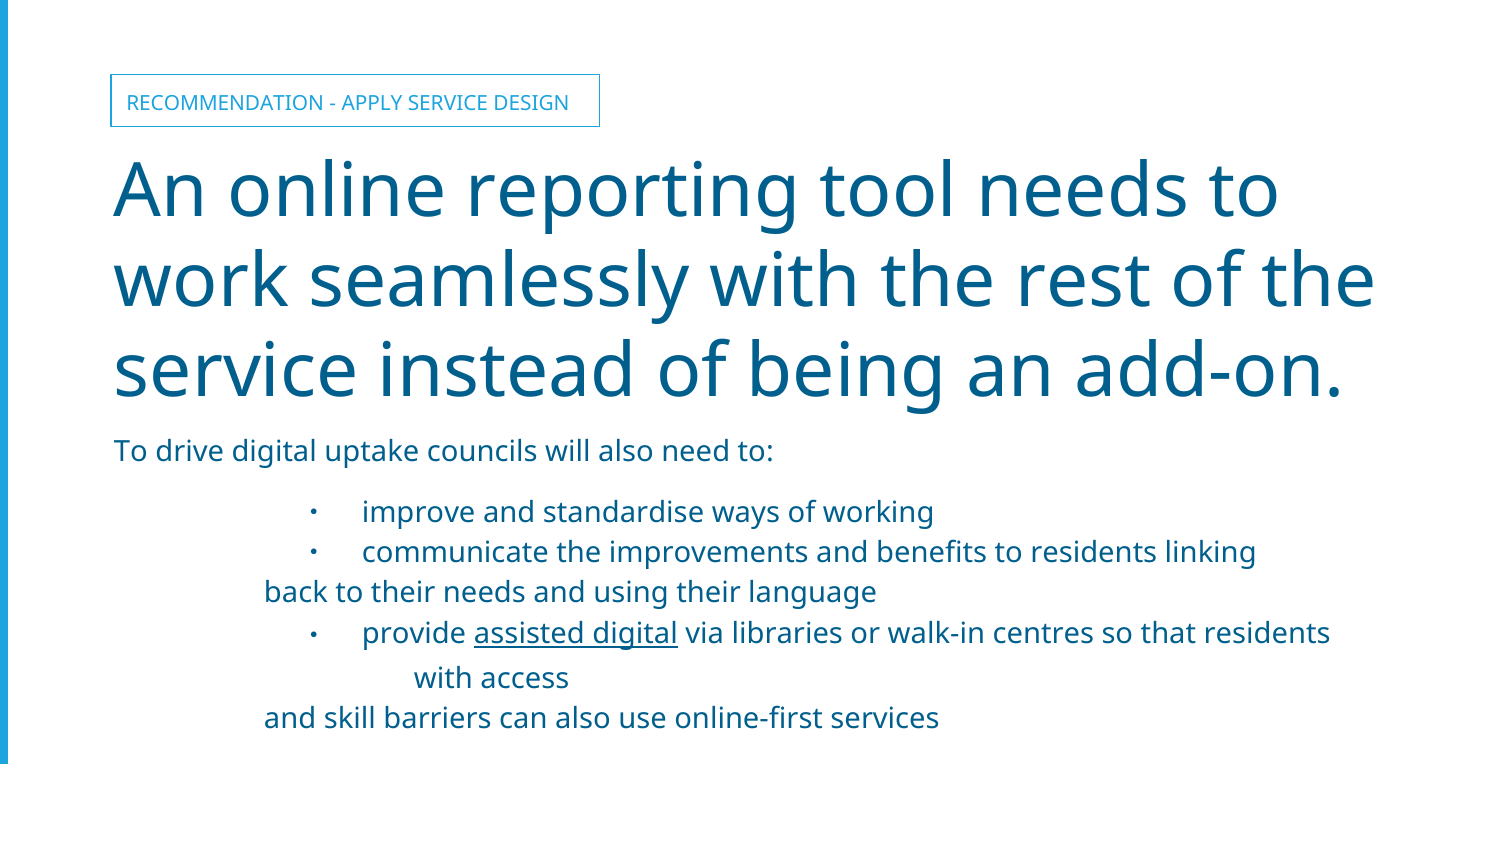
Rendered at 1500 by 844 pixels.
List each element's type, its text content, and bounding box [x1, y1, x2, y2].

text_box RECOMMENDATION - APPLY SERVICE DESIGN [111, 74, 600, 127]
title An online reporting tool needs to work seamlessly with the rest of the service instead of being an add-on. To drive digital uptake councils will also need to: improve and standardise ways of working communicate the improvements and benefits to residents linking back to their needs and using their language provide assisted digital via libraries or walk-in centres so that residents with access and skill barriers can also use online-first services [99, 126, 1401, 784]
